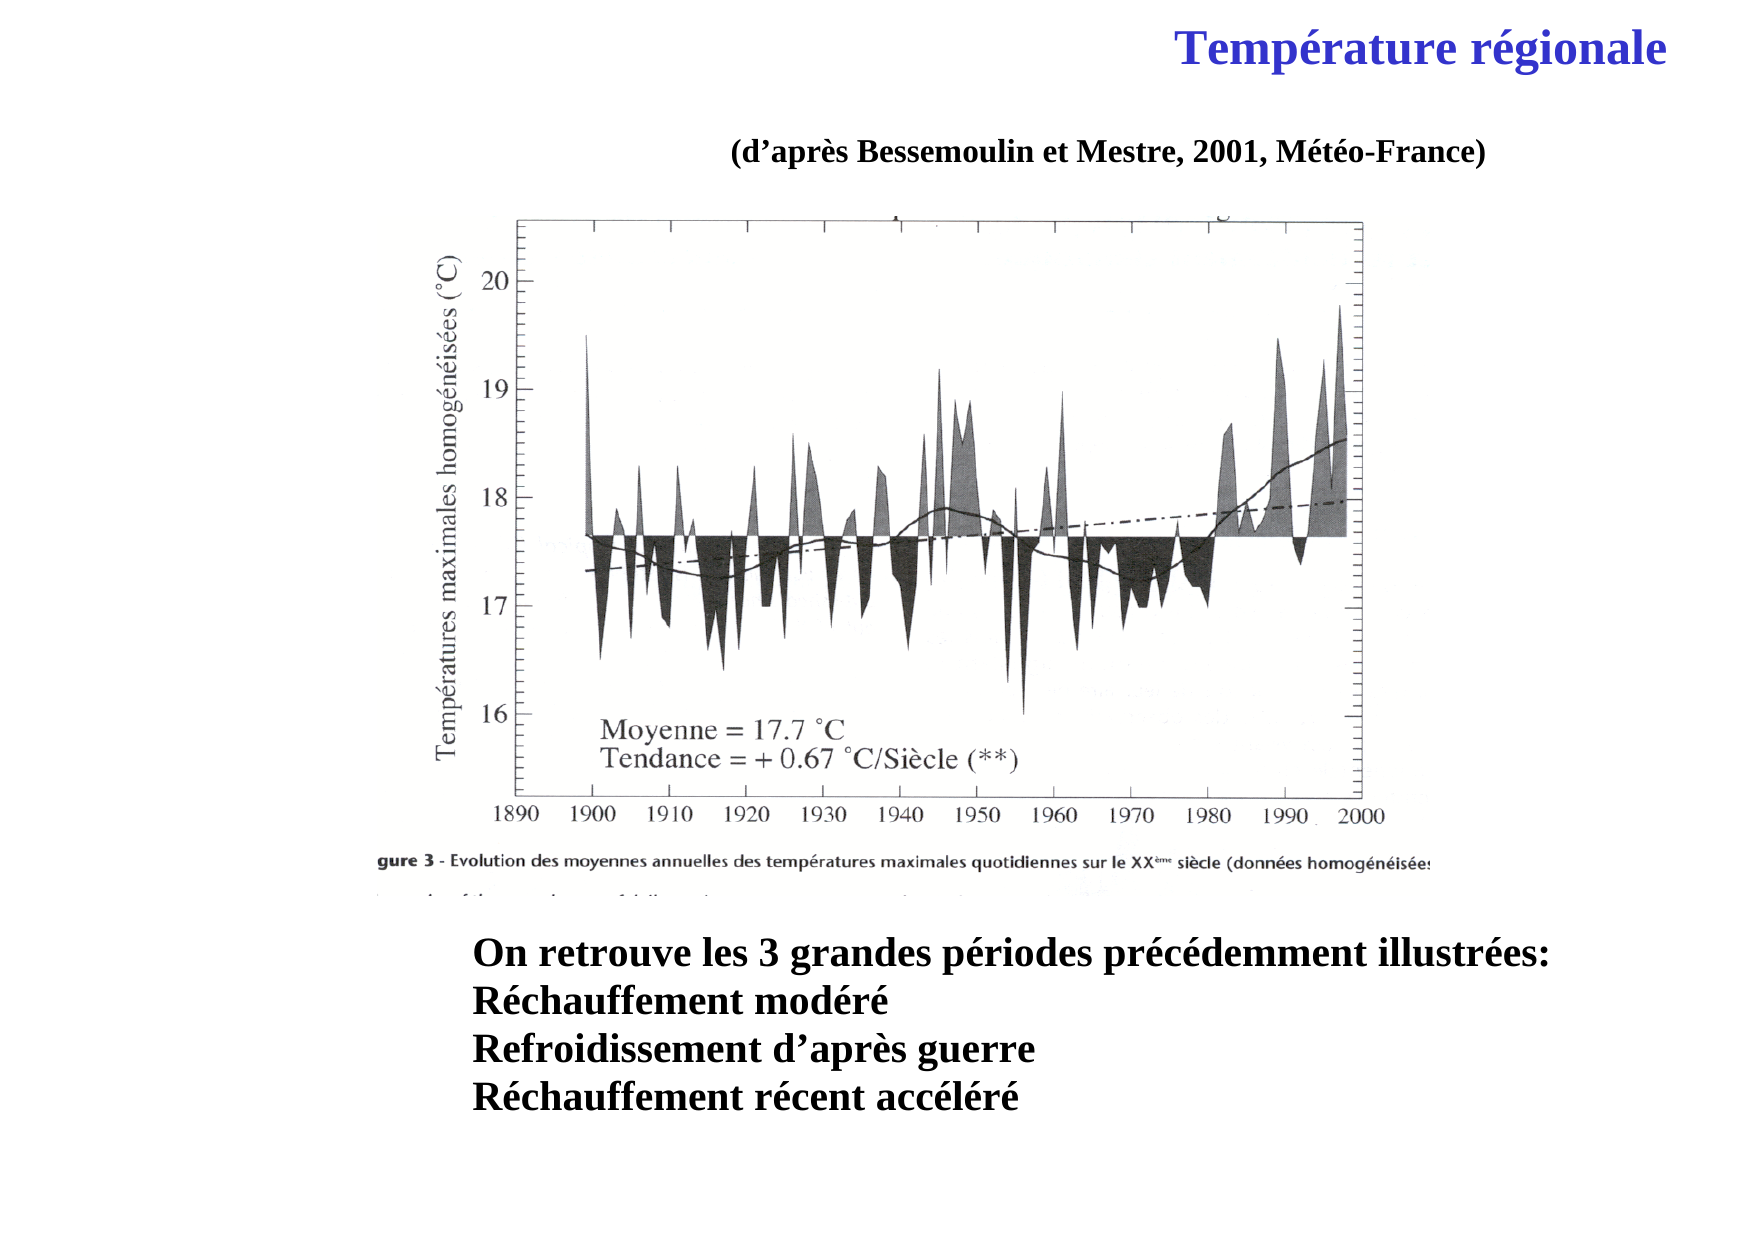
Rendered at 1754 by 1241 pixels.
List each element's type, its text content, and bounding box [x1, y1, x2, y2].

text_box (d’après Bessemoulin et Mestre, 2001, Météo-France) [715, 123, 1503, 178]
picture [377, 216, 1430, 896]
text_box On retrouve les 3 grandes périodes précédemment illustrées: Réchauffement modéré Refroidissement d’après guerre Réchauffement récent accéléré [457, 923, 1579, 1128]
text_box Température régionale [1159, 13, 1683, 83]
